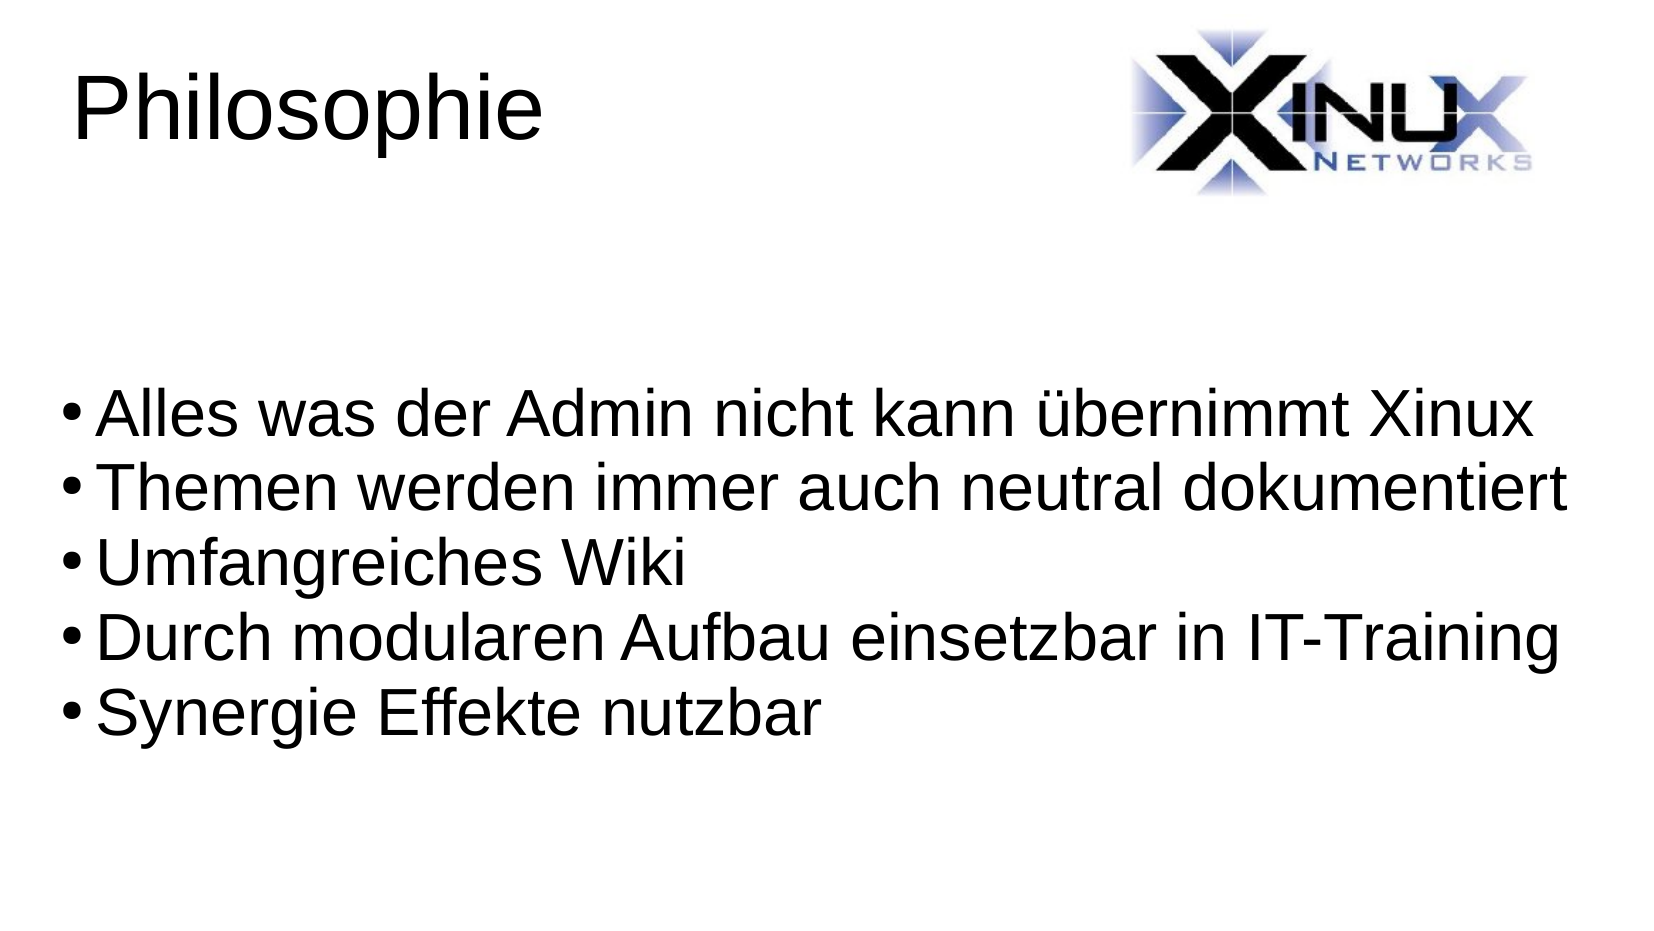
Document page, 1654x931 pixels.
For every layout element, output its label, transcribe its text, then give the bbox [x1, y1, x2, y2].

picture [1110, 14, 1535, 215]
subtitle Alles was der Admin nicht kann übernimmt Xinux Themen werden immer auch neutral dokumentiert Umfangreiches Wiki Durch modularen Aufbau einsetzbar in IT-Training Synergie Effekte nutzbar [60, 225, 1636, 901]
title Philosophie [71, 30, 1021, 186]
